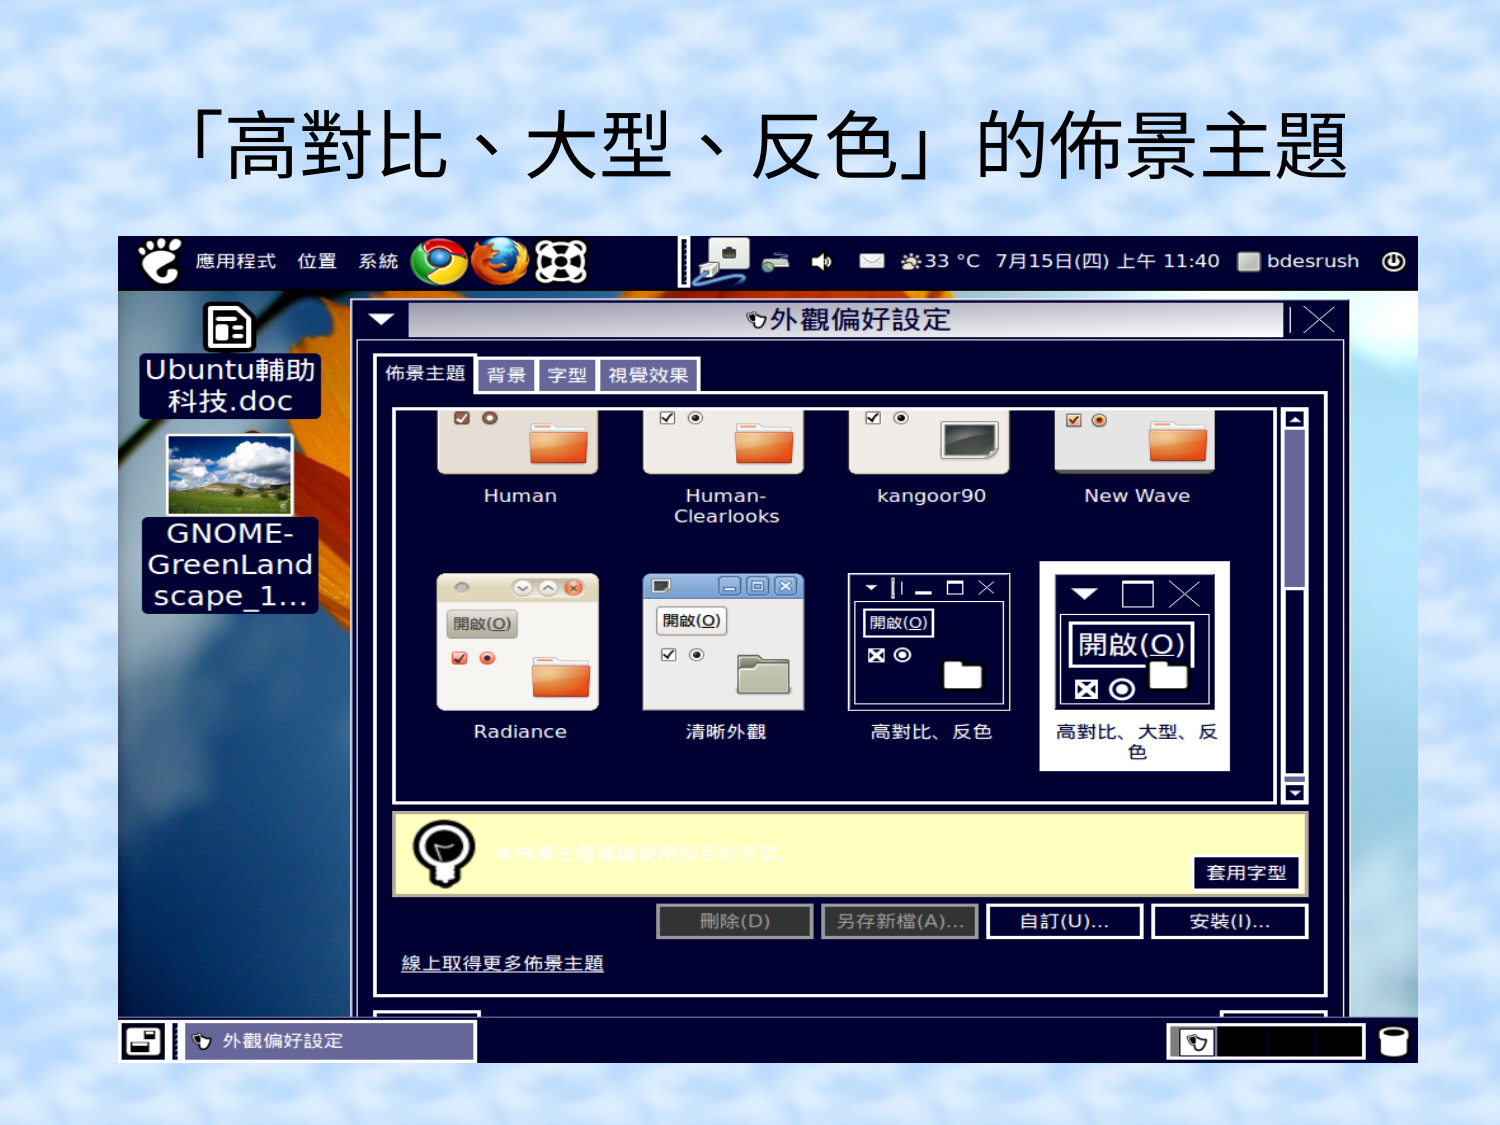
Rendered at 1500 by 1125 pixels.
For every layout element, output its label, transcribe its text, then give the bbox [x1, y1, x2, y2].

picture [0, 0, 1500, 1125]
title 「高對比、大型、反色」的佈景主題 [75, 20, 1425, 266]
